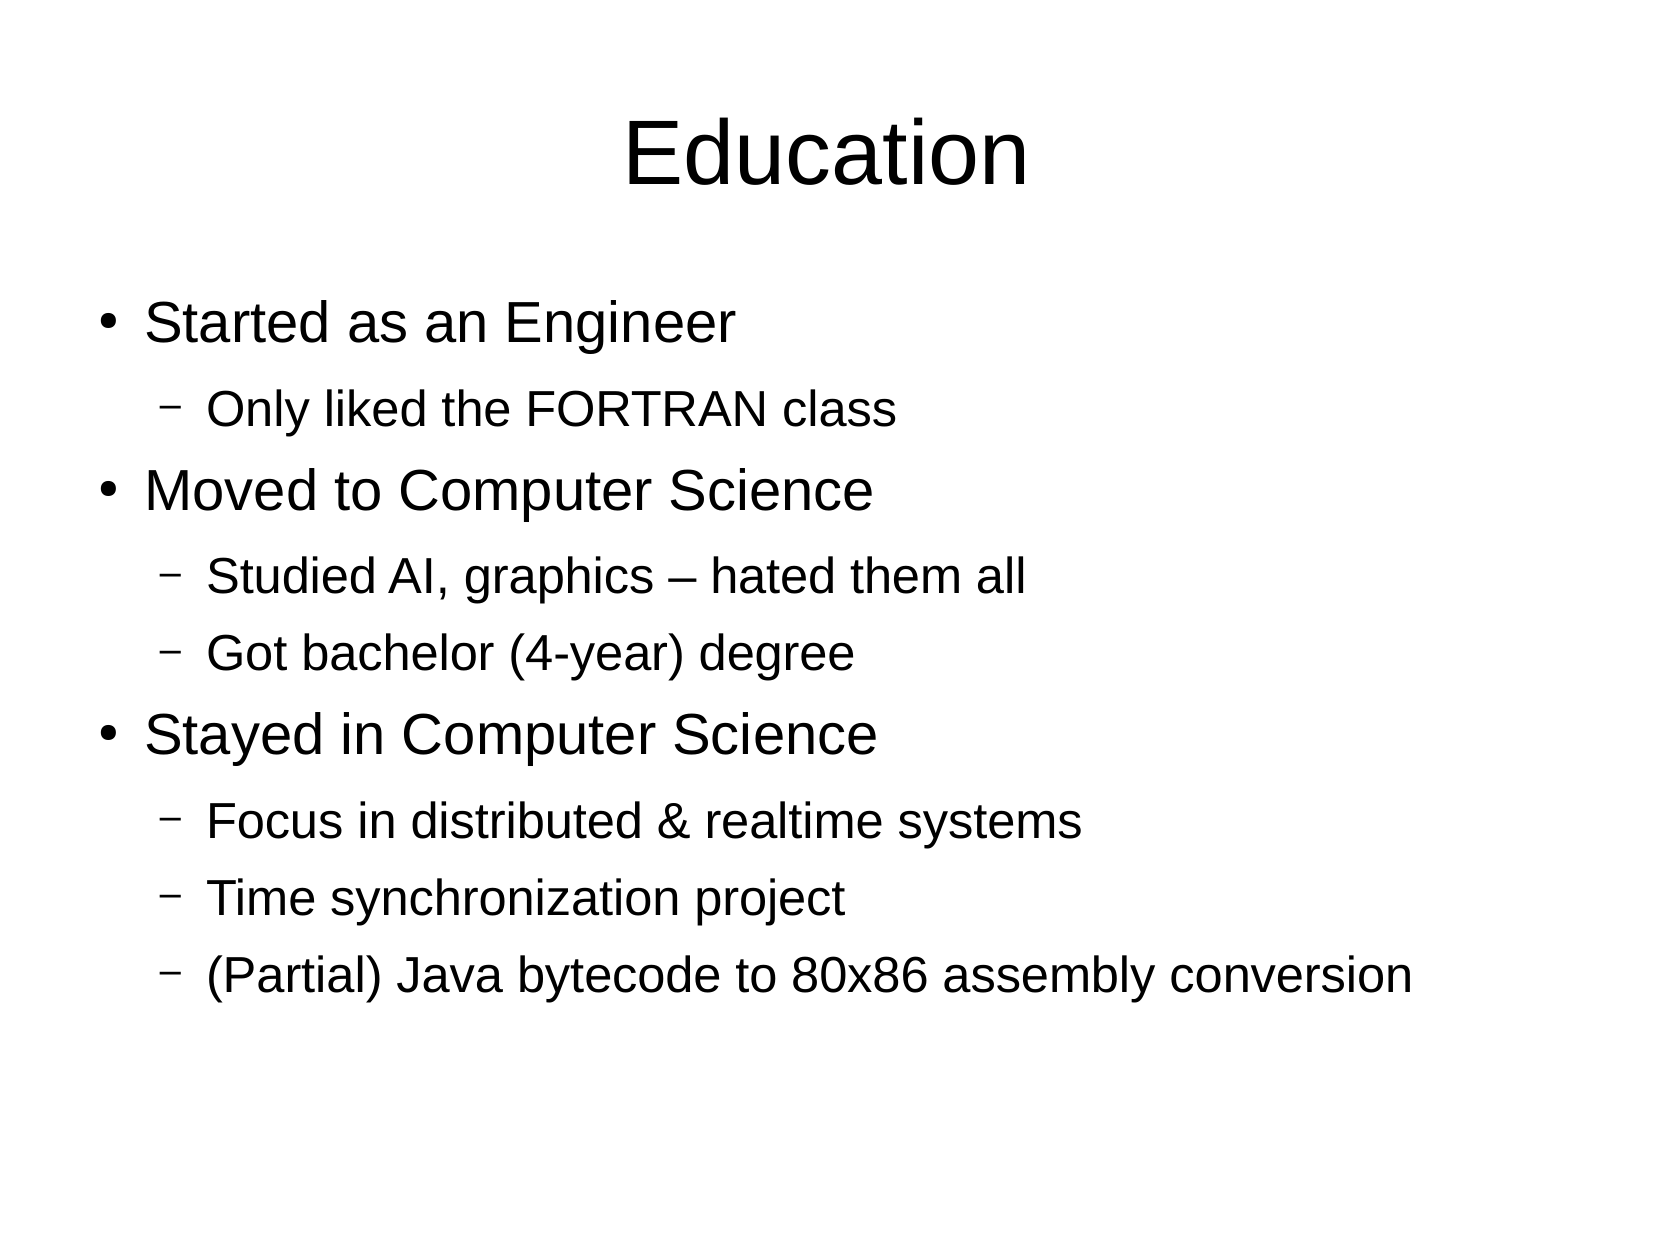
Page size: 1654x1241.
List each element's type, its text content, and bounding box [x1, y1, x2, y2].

title Education [82, 49, 1571, 257]
list Started as an Engineer Only liked the FORTRAN class Moved to Computer Science Studied AI, graphics – hated them all Got bachelor (4-year) degree Stayed in Computer Science Focus in distributed & realtime systems Time synchronization project (Partial) Java bytecode to 80x86 assembly conversion [82, 290, 1571, 1010]
